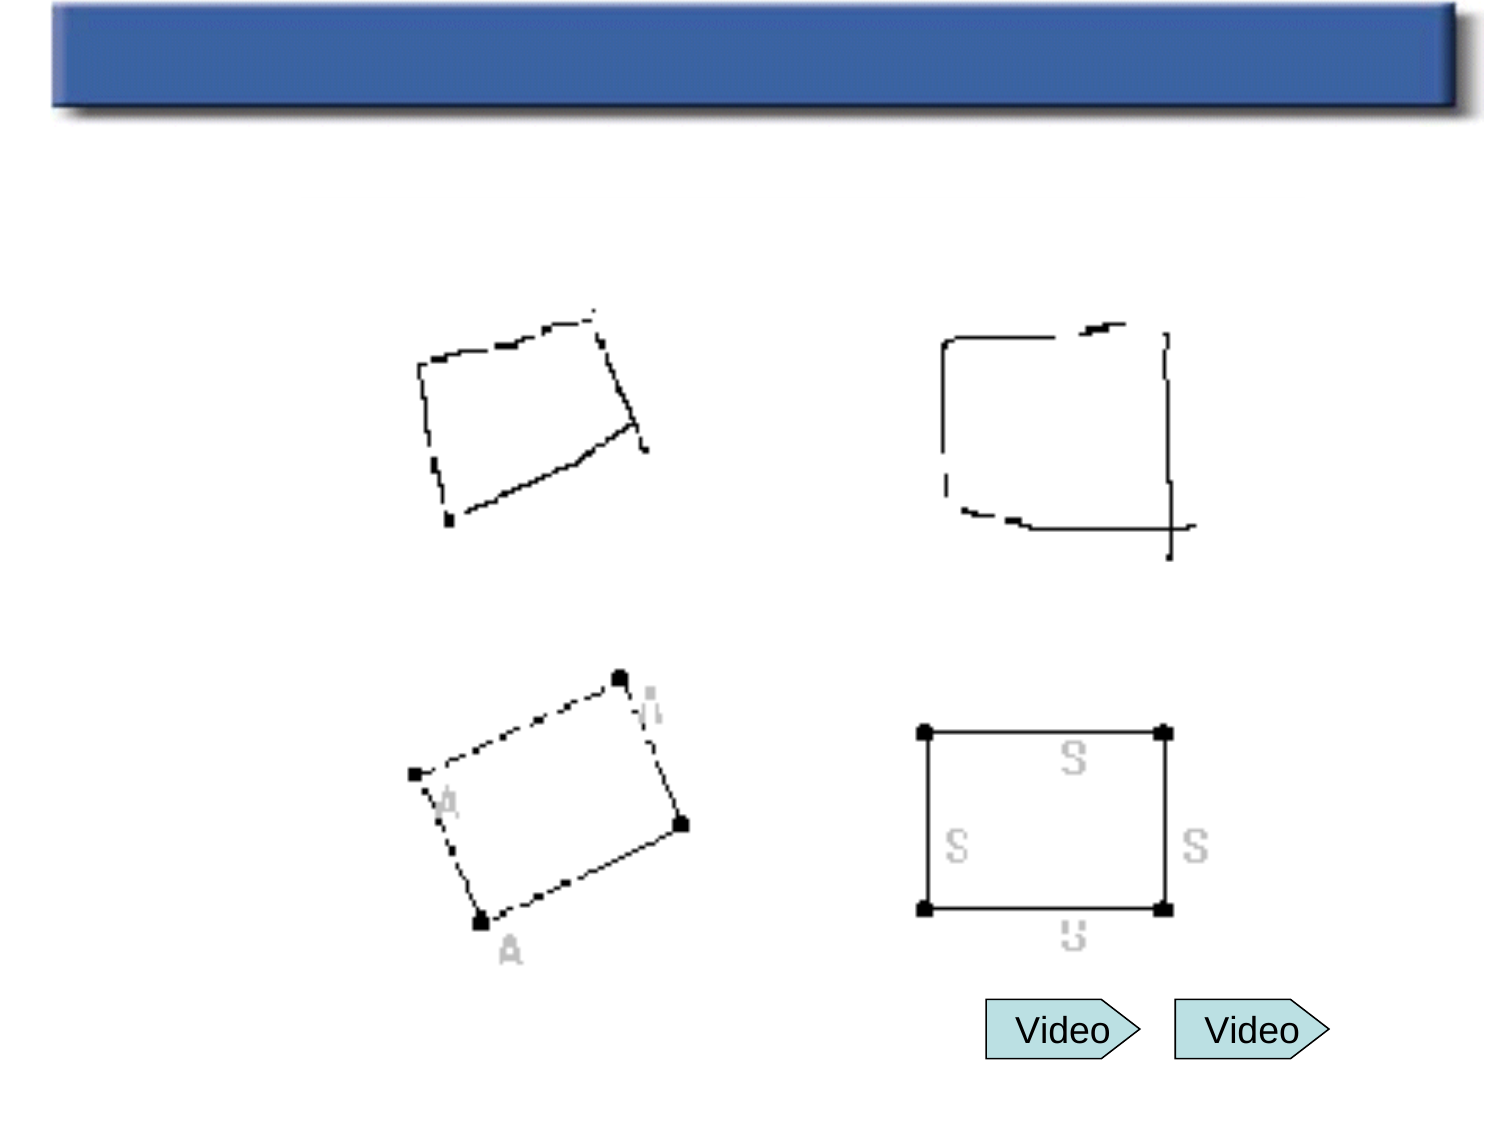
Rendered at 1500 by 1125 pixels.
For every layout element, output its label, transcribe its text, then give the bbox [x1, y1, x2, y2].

picture [50, 0, 1484, 127]
text_box Video [1175, 999, 1329, 1059]
text_box Video [986, 999, 1140, 1059]
picture [301, 196, 1317, 1098]
